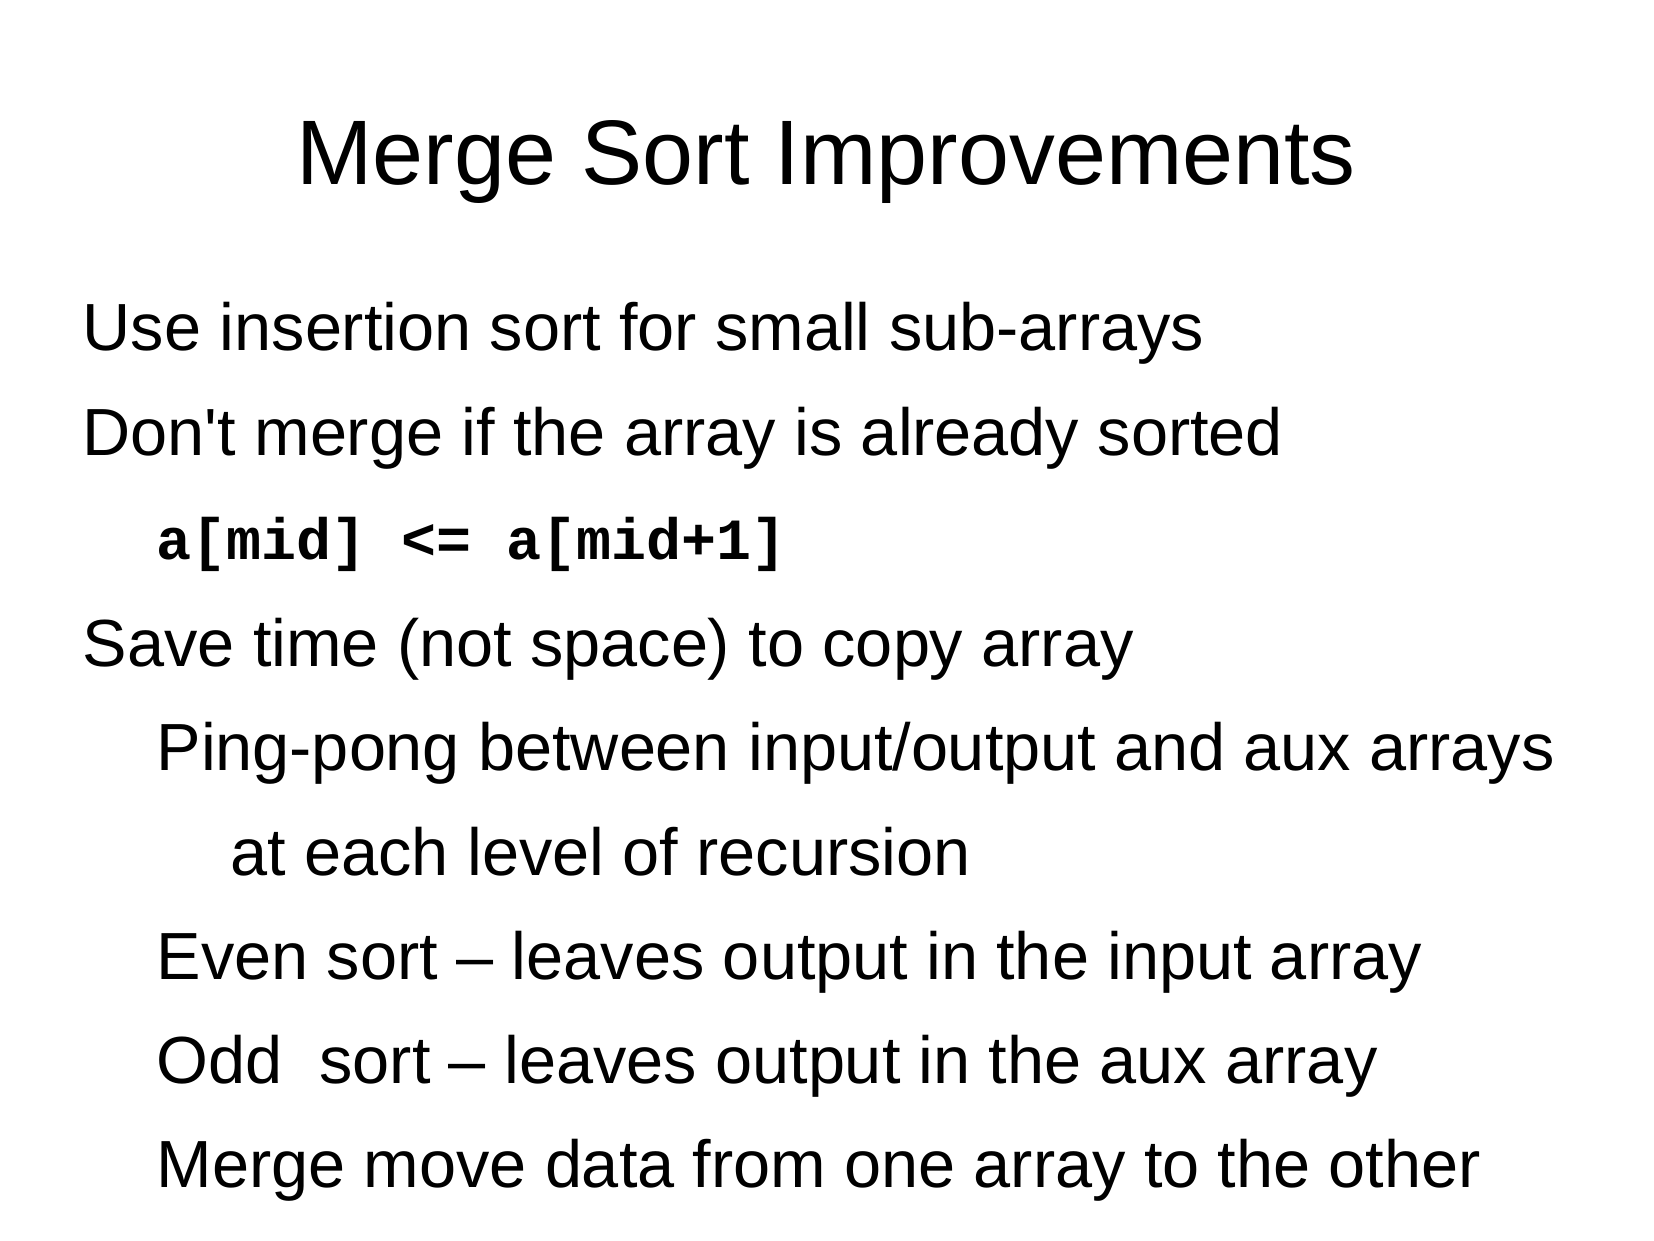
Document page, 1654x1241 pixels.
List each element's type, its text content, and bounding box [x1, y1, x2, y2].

title Merge Sort Improvements [82, 49, 1571, 257]
list Use insertion sort for small sub-arrays Don't merge if the array is already sorted a[mid] <= a[mid+1] Save time (not space) to copy array Ping-pong between input/output and aux arrays at each level of recursion Even sort – leaves output in the input array Odd sort – leaves output in the aux array Merge move data from one array to the other [82, 290, 1571, 1203]
